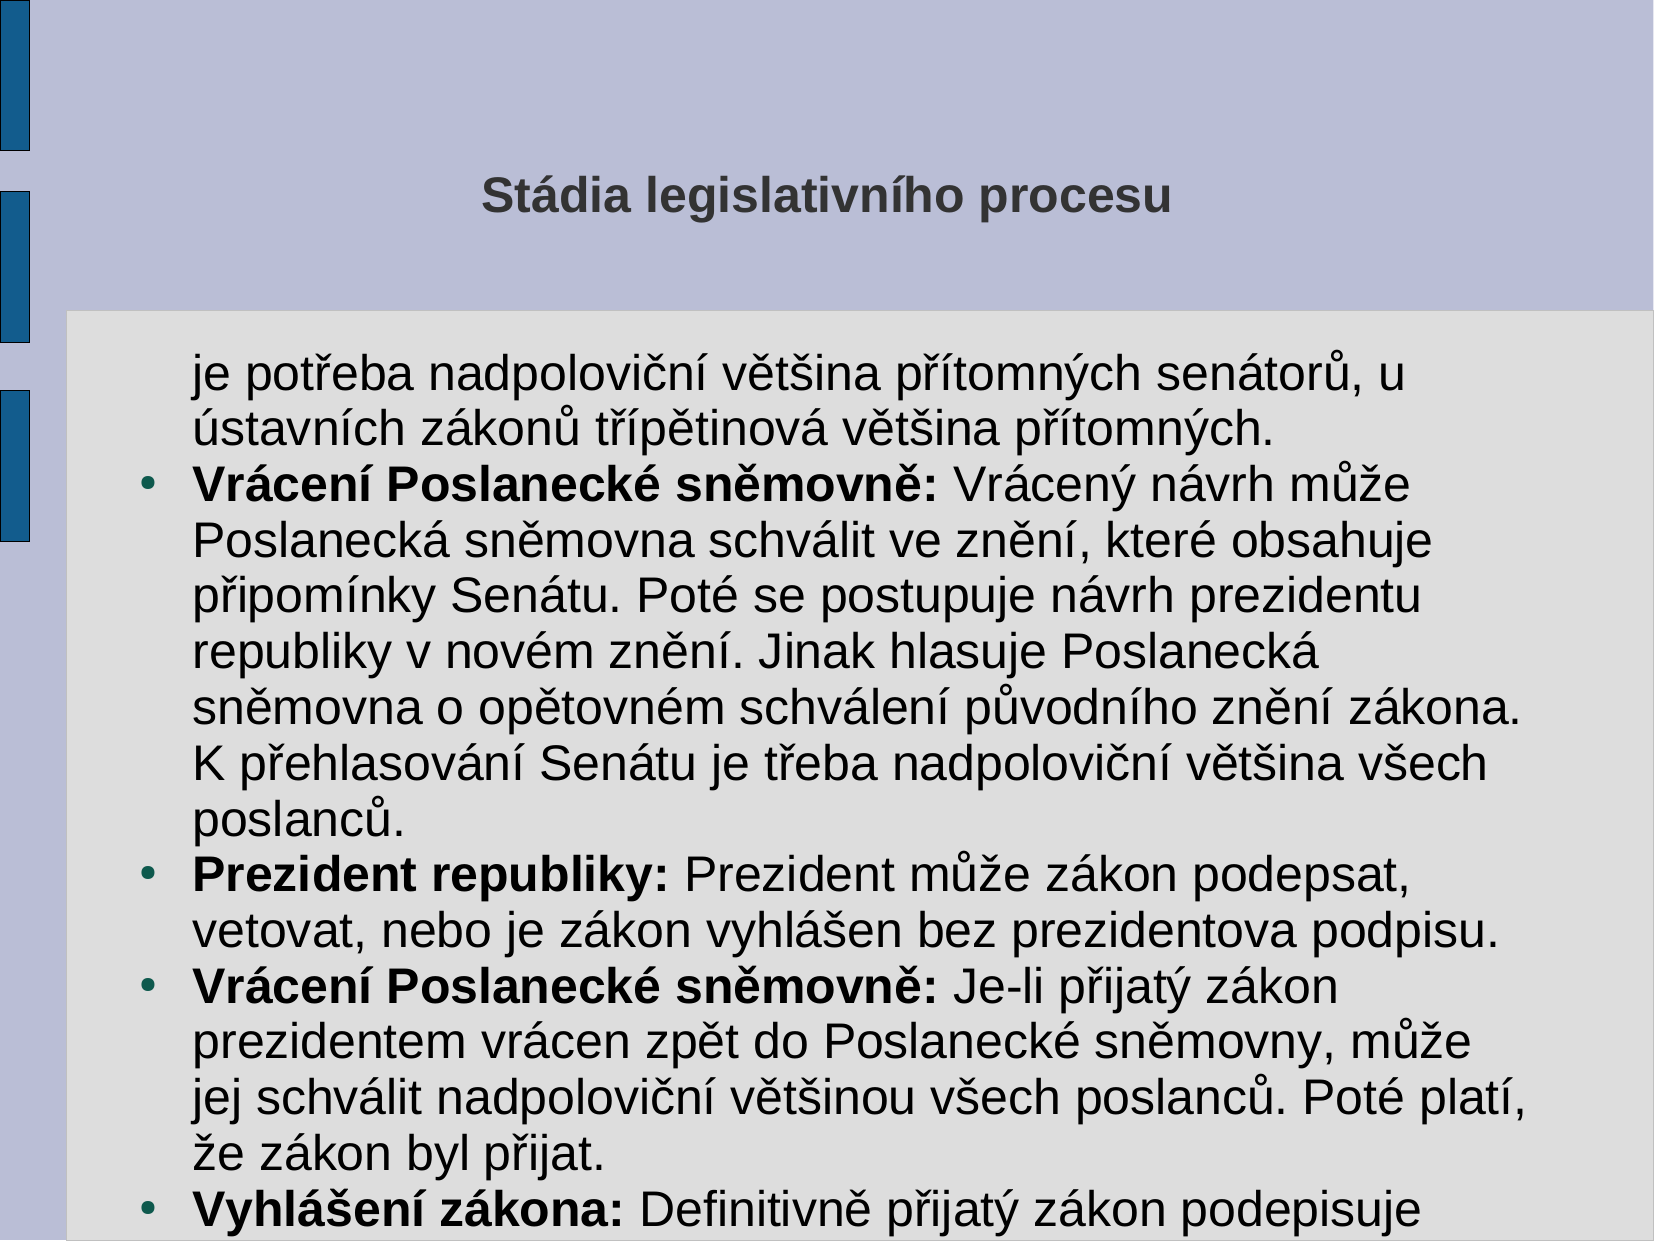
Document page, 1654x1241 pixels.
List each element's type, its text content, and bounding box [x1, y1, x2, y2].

title Stádia legislativního procesu [121, 91, 1534, 299]
list je potřeba nadpoloviční většina přítomných senátorů, u ústavních zákonů třípětinová většina přítomných. Vrácení Poslanecké sněmovně: Vrácený návrh může Poslanecká sněmovna schválit ve znění, které obsahuje připomínky Senátu. Poté se postupuje návrh prezidentu republiky v novém znění. Jinak hlasuje Poslanecká sněmovna o opětovném schválení původního znění zákona. K přehlasování Senátu je třeba nadpoloviční většina všech poslanců. Prezident republiky: Prezident může zákon podepsat, vetovat, nebo je zákon vyhlášen bez prezidentova podpisu. Vrácení Poslanecké sněmovně: Je-li přijatý zákon prezidentem vrácen zpět do Poslanecké sněmovny, může jej schválit nadpoloviční většinou všech poslanců. Poté platí, že zákon byl přijat. Vyhlášení zákona: Definitivně přijatý zákon podepisuje [121, 344, 1534, 1241]
